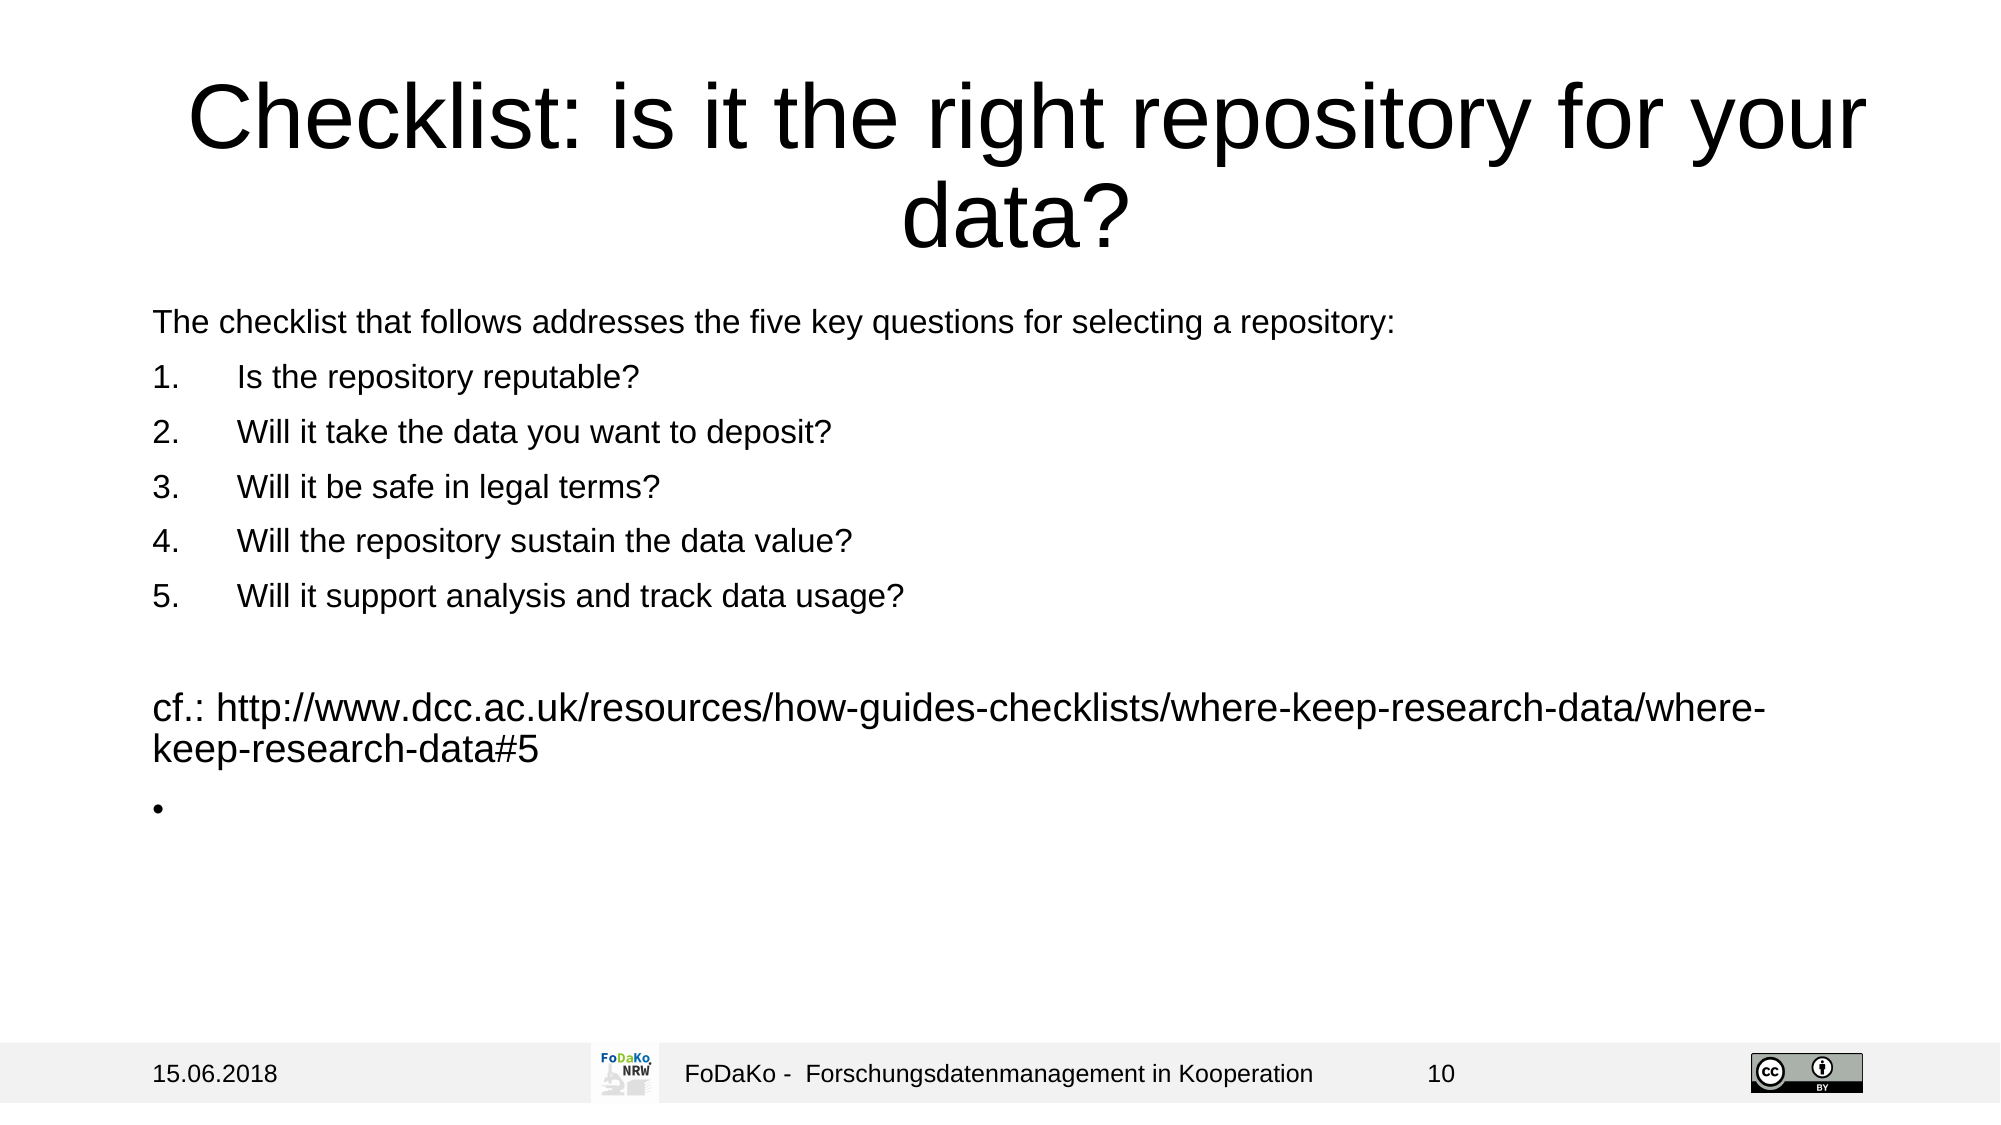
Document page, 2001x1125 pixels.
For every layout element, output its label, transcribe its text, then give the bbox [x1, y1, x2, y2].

text_box FoDaKo - Forschungsdatenmanagement in Kooperation [662, 1042, 1338, 1103]
text_box 10 [1412, 1042, 1713, 1103]
list The checklist that follows addresses the five key questions for selecting a repository: Is the repository reputable? Will it take the data you want to deposit? Will it be safe in legal terms? Will the repository sustain the data value? Will it support analysis and track data usage? cf.: http://www.dcc.ac.uk/resources/how-guides-checklists/where-keep-research-data/where-keep-research-data#5 [137, 299, 1863, 1014]
title Checklist: is it the right repository for your data? [137, 59, 1922, 278]
text_box 15.06.2018 [137, 1042, 588, 1103]
